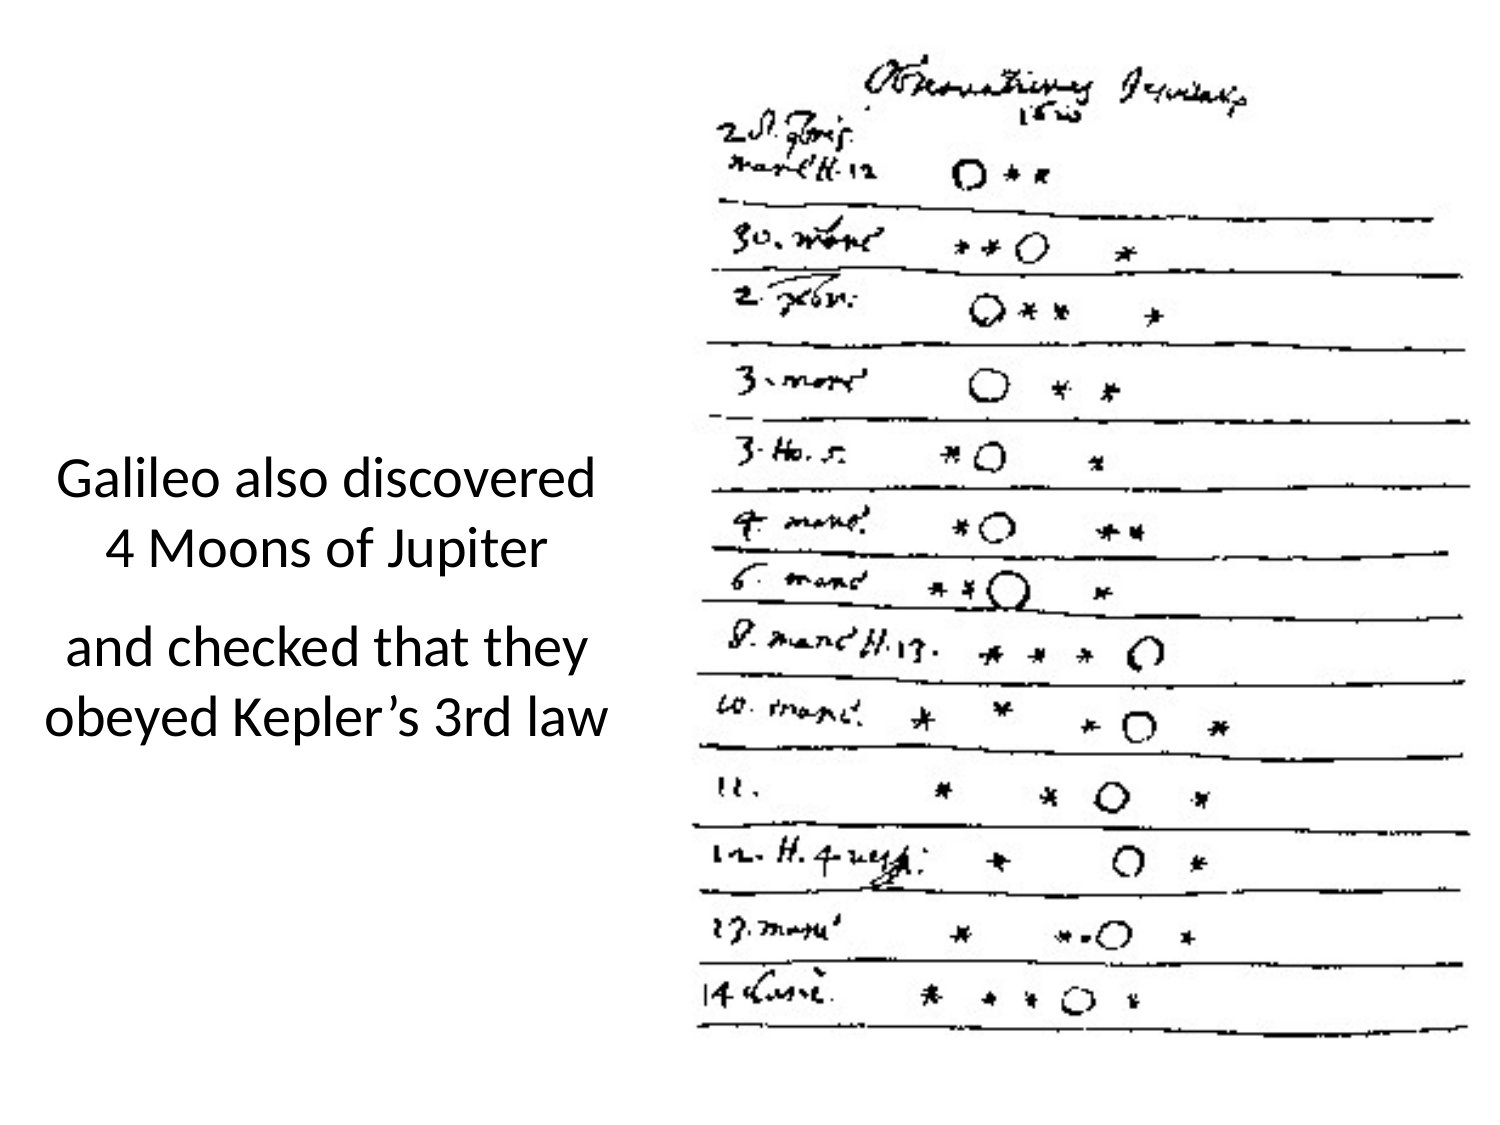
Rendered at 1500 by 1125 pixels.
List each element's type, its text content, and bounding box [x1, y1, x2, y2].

text_box Galileo also discovered 4 Moons of Jupiter and checked that they obeyed Kepler’s 3rd law [26, 431, 628, 756]
picture [654, 26, 1500, 1048]
